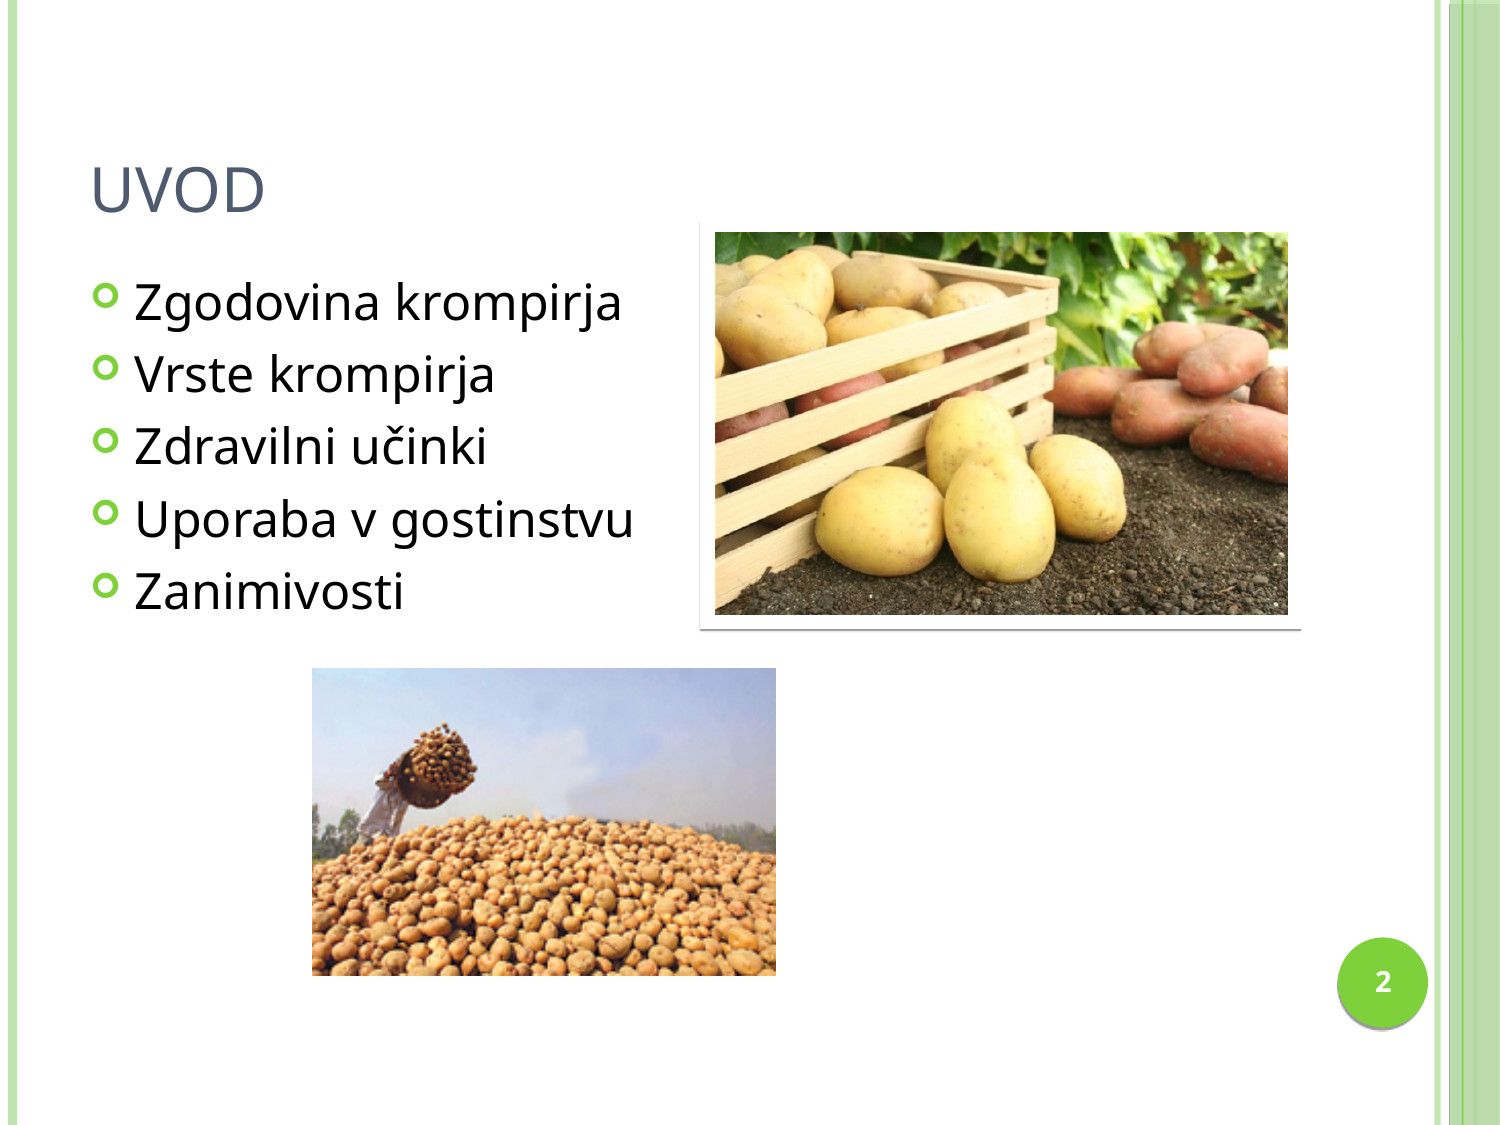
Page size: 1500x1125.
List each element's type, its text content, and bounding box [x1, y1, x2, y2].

list Zgodovina krompirja Vrste krompirja Zdravilni učinki Uporaba v gostinstvu Zanimivosti [75, 262, 1300, 1062]
slide_number <number> [1333, 940, 1434, 1026]
picture [312, 668, 776, 976]
picture [714, 231, 1289, 615]
title Uvod [75, 45, 1300, 233]
